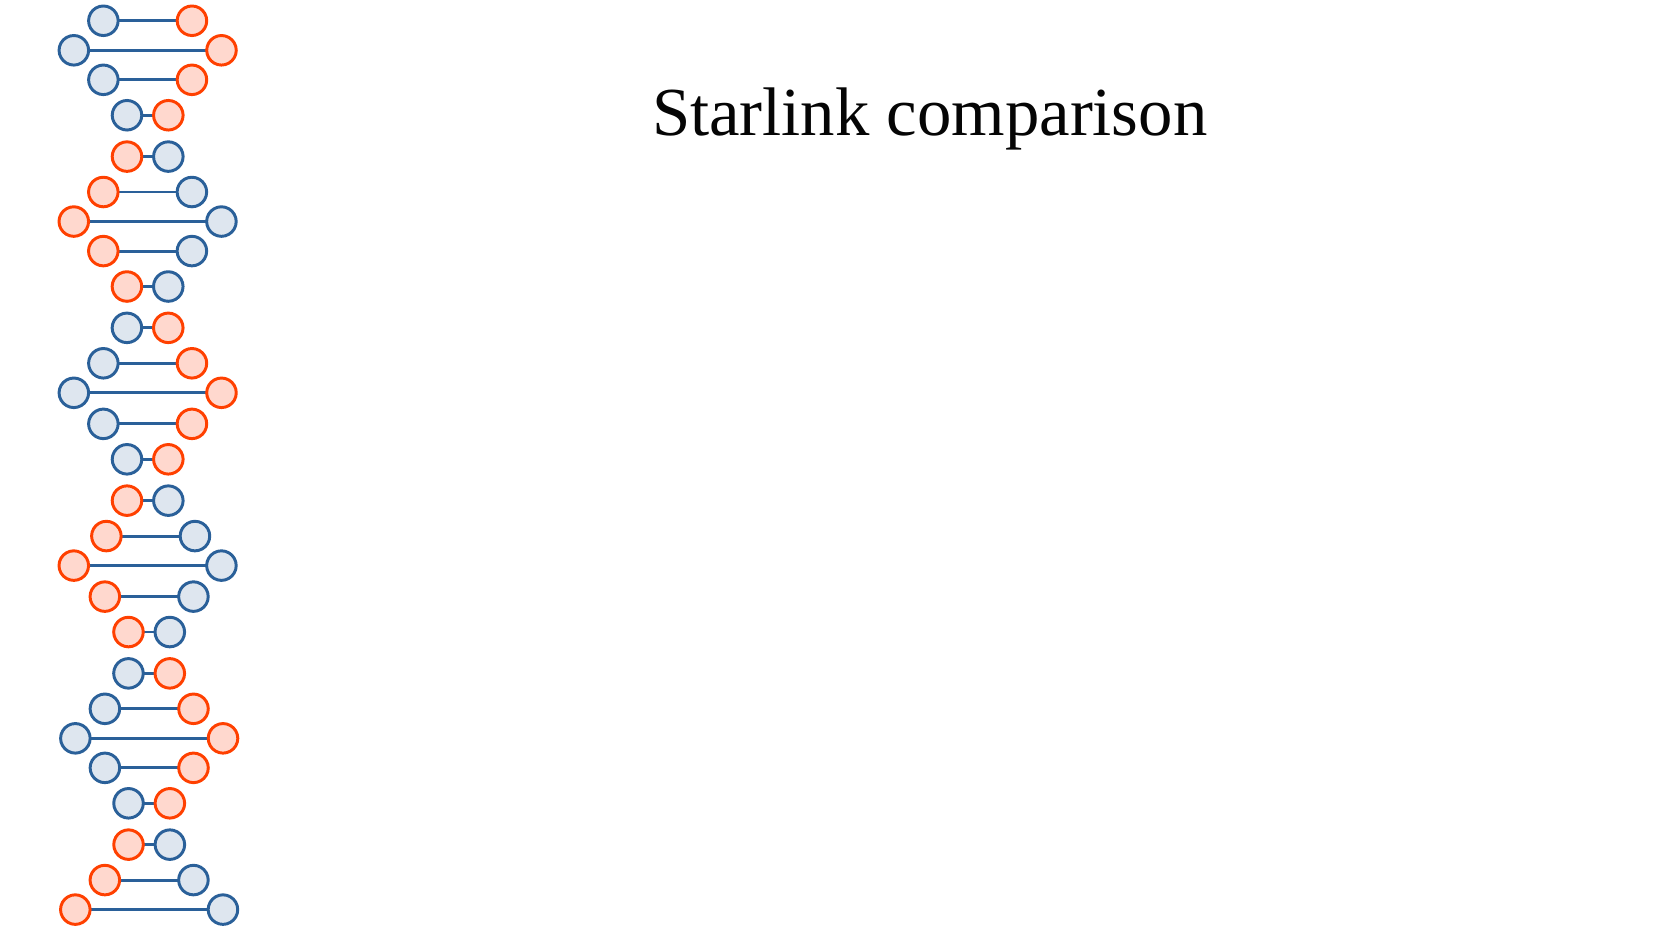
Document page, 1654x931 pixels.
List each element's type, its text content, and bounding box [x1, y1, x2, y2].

title Starlink comparison [265, 35, 1595, 189]
